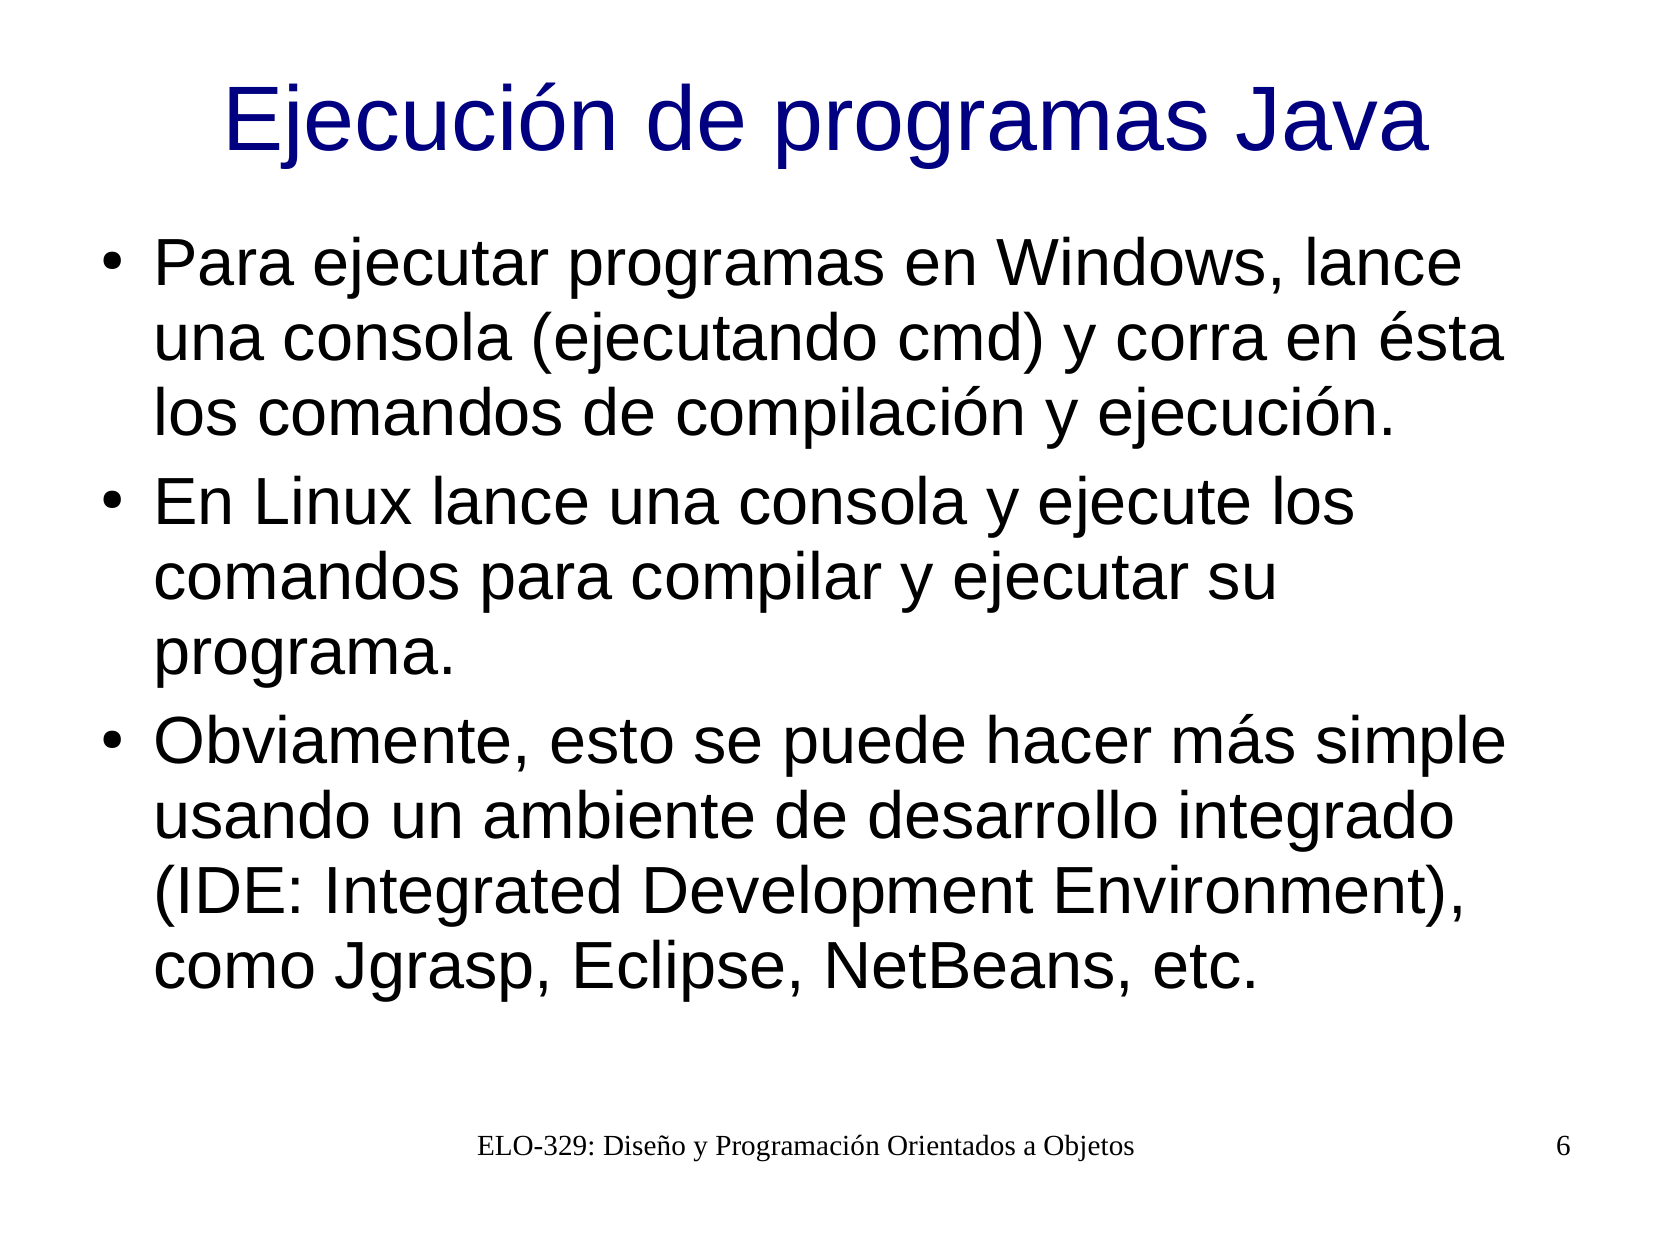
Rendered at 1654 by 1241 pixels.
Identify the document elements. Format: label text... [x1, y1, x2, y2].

title Ejecución de programas Java [82, 49, 1571, 188]
list Para ejecutar programas en Windows, lance una consola (ejecutando cmd) y corra en ésta los comandos de compilación y ejecución. En Linux lance una consola y ejecute los comandos para compilar y ejecutar su programa. Obviamente, esto se puede hacer más simple usando un ambiente de desarrollo integrado (IDE: Integrated Development Environment), como Jgrasp, Eclipse, NetBeans, etc. [82, 225, 1571, 1126]
